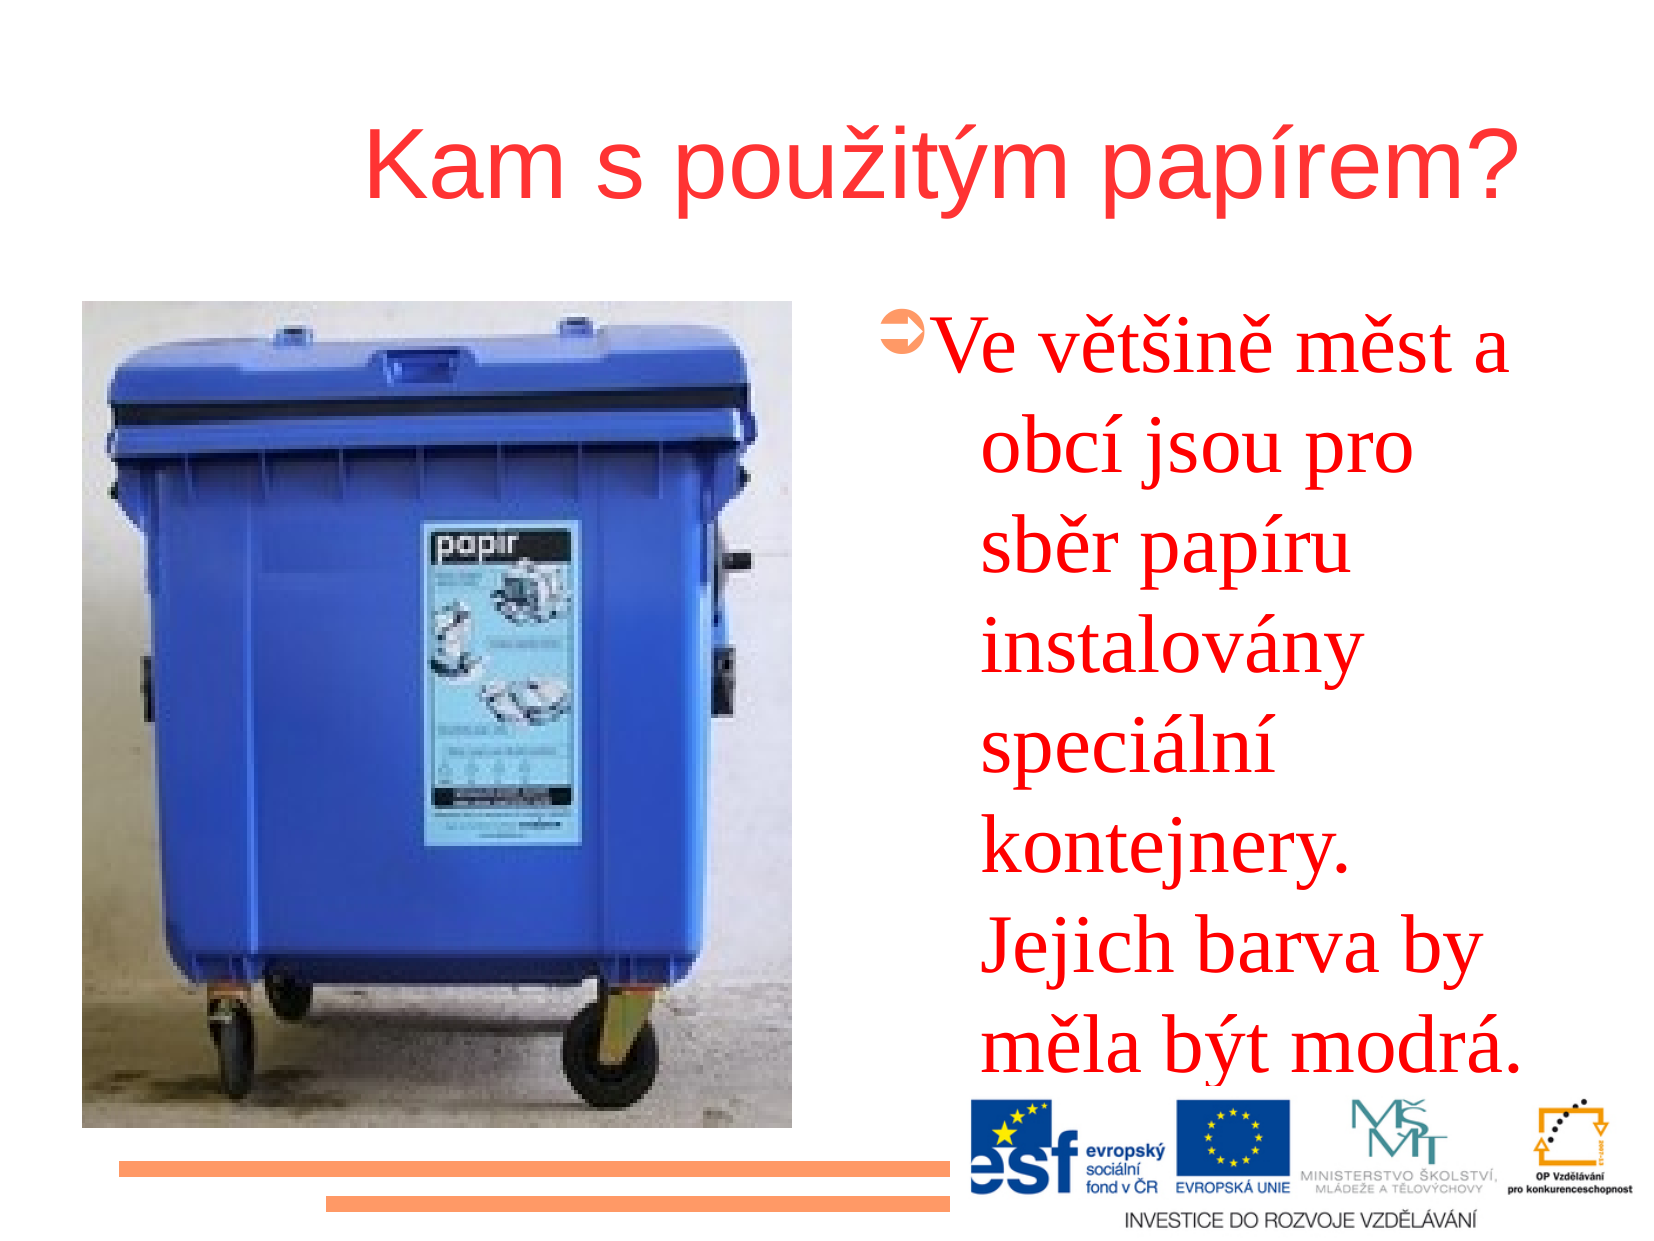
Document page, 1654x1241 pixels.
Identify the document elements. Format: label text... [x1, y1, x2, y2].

picture [82, 301, 792, 1128]
title Kam s použitým papírem? [236, 50, 1649, 266]
list Ve většině měst a obcí jsou pro sběr papíru instalovány speciální kontejnery. Jejich barva by měla být modrá. [838, 289, 1565, 1241]
picture [950, 1086, 1654, 1241]
